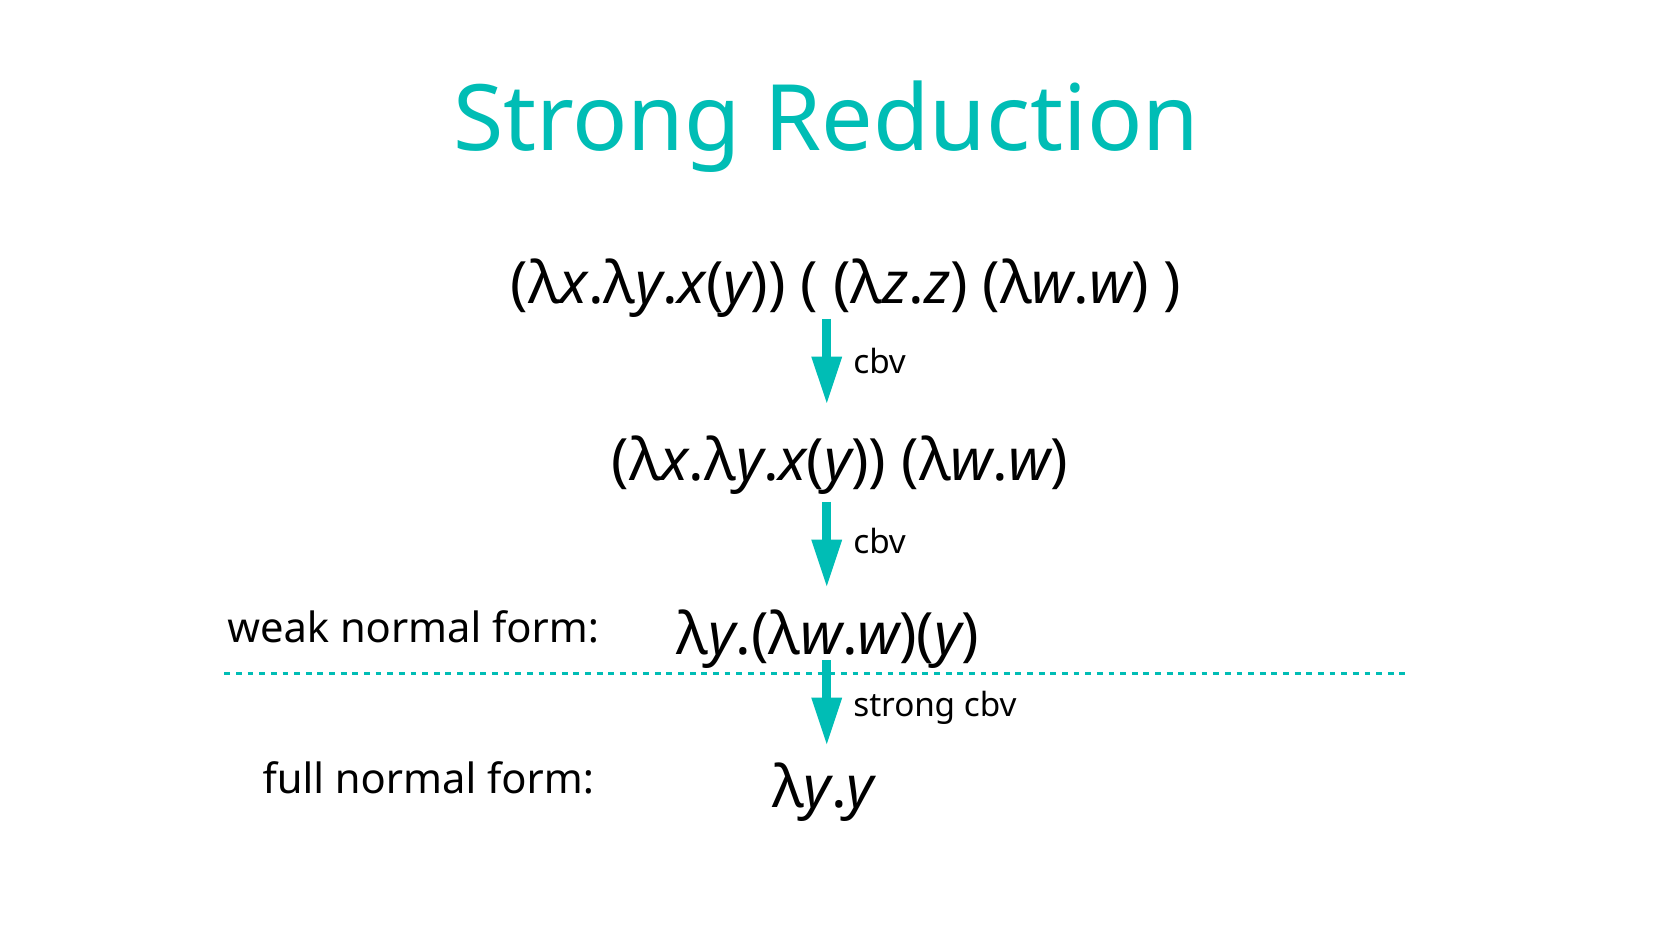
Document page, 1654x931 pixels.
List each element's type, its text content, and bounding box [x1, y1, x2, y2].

text_box (λx.λy.x(y)) ( (λz.z) (λw.w) ) [496, 233, 1166, 308]
title Strong Reduction [82, 37, 1571, 193]
text_box full normal form: [248, 741, 650, 804]
text_box (λx.λy.x(y)) (λw.w) [596, 411, 1065, 485]
text_box cbv [838, 510, 934, 567]
text_box cbv [838, 330, 934, 388]
text_box weak normal form: [212, 590, 615, 652]
text_box λy.y [757, 738, 904, 812]
text_box strong cbv [838, 673, 1052, 730]
text_box λy.(λw.w)(y) [662, 584, 1000, 658]
